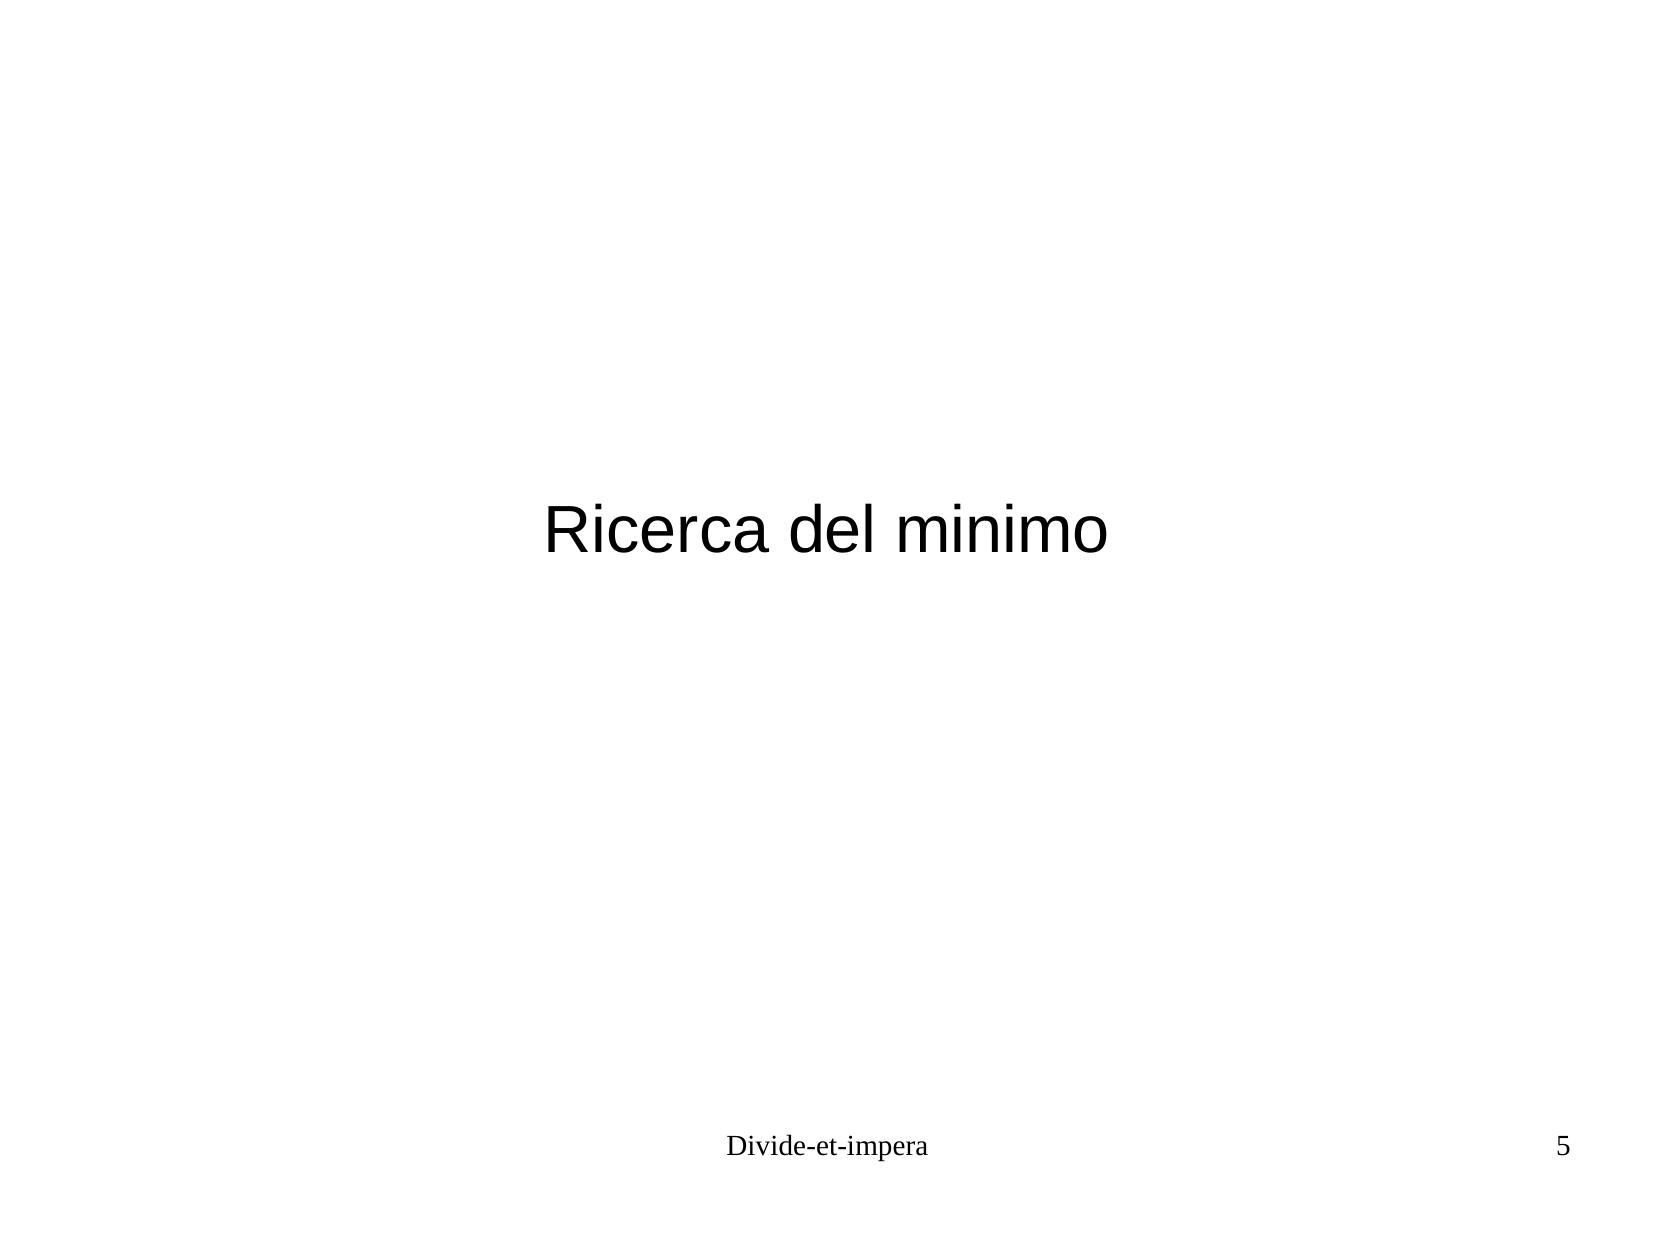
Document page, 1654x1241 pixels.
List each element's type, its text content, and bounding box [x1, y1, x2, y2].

subtitle Ricerca del minimo [82, 49, 1571, 1010]
